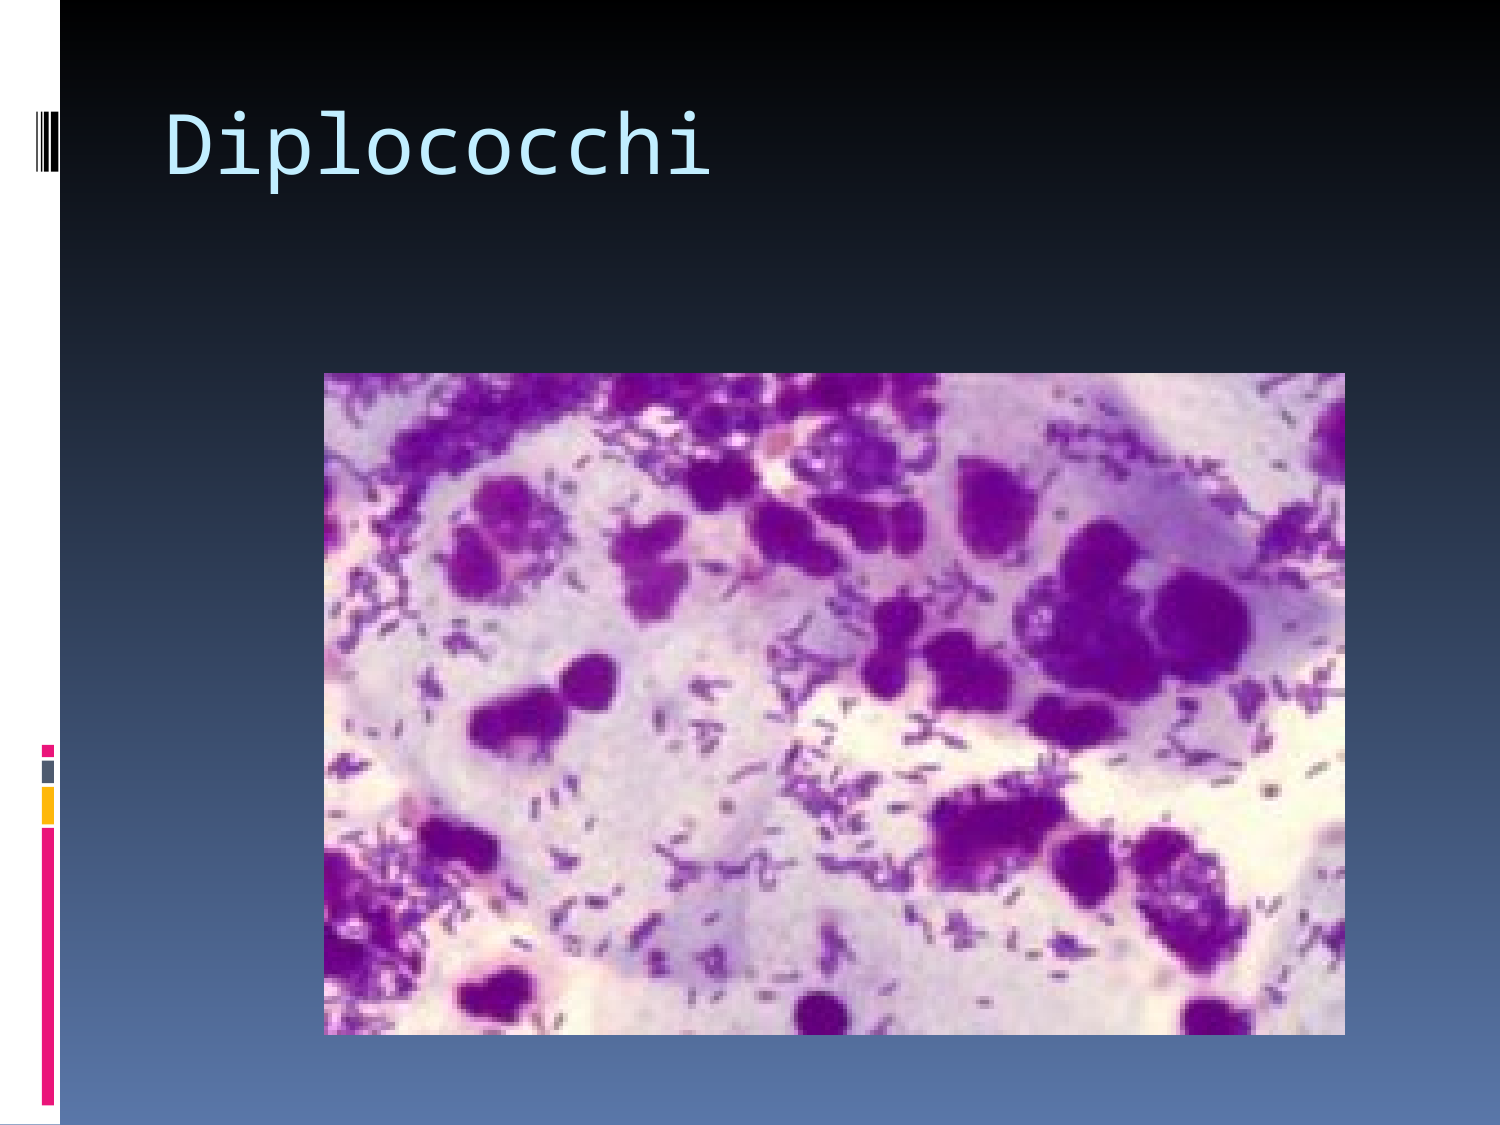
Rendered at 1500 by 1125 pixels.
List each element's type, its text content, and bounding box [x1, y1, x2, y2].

title Diplococchi [150, 84, 1426, 235]
picture [324, 373, 1345, 1035]
